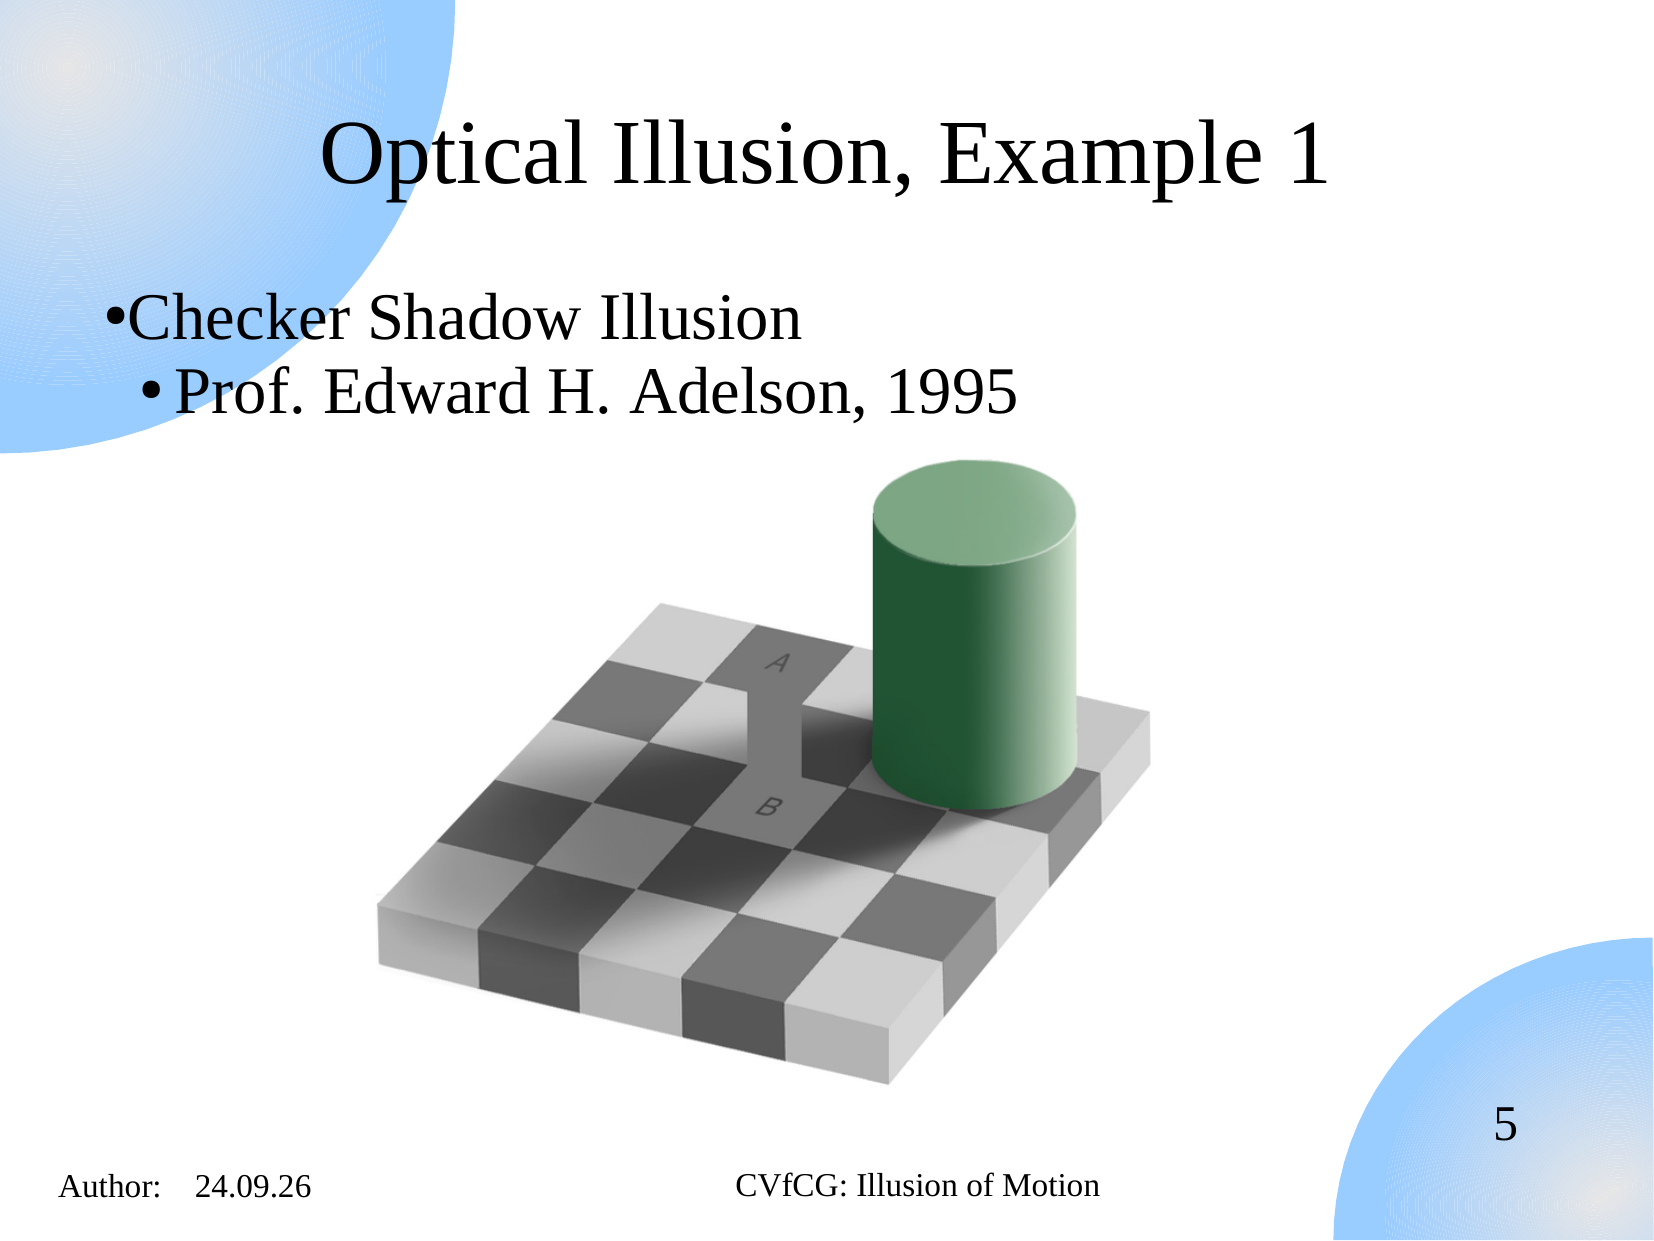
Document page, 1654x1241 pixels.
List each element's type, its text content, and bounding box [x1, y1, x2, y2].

title Optical Illusion, Example 1 [82, 49, 1571, 257]
picture [347, 441, 1179, 1111]
subtitle Checker Shadow Illusion Prof. Edward H. Adelson, 1995 [103, 199, 1593, 510]
text_box <number> [1401, 1095, 1611, 1152]
text_box CVfCG: Illusion of Motion [735, 1166, 1346, 1204]
